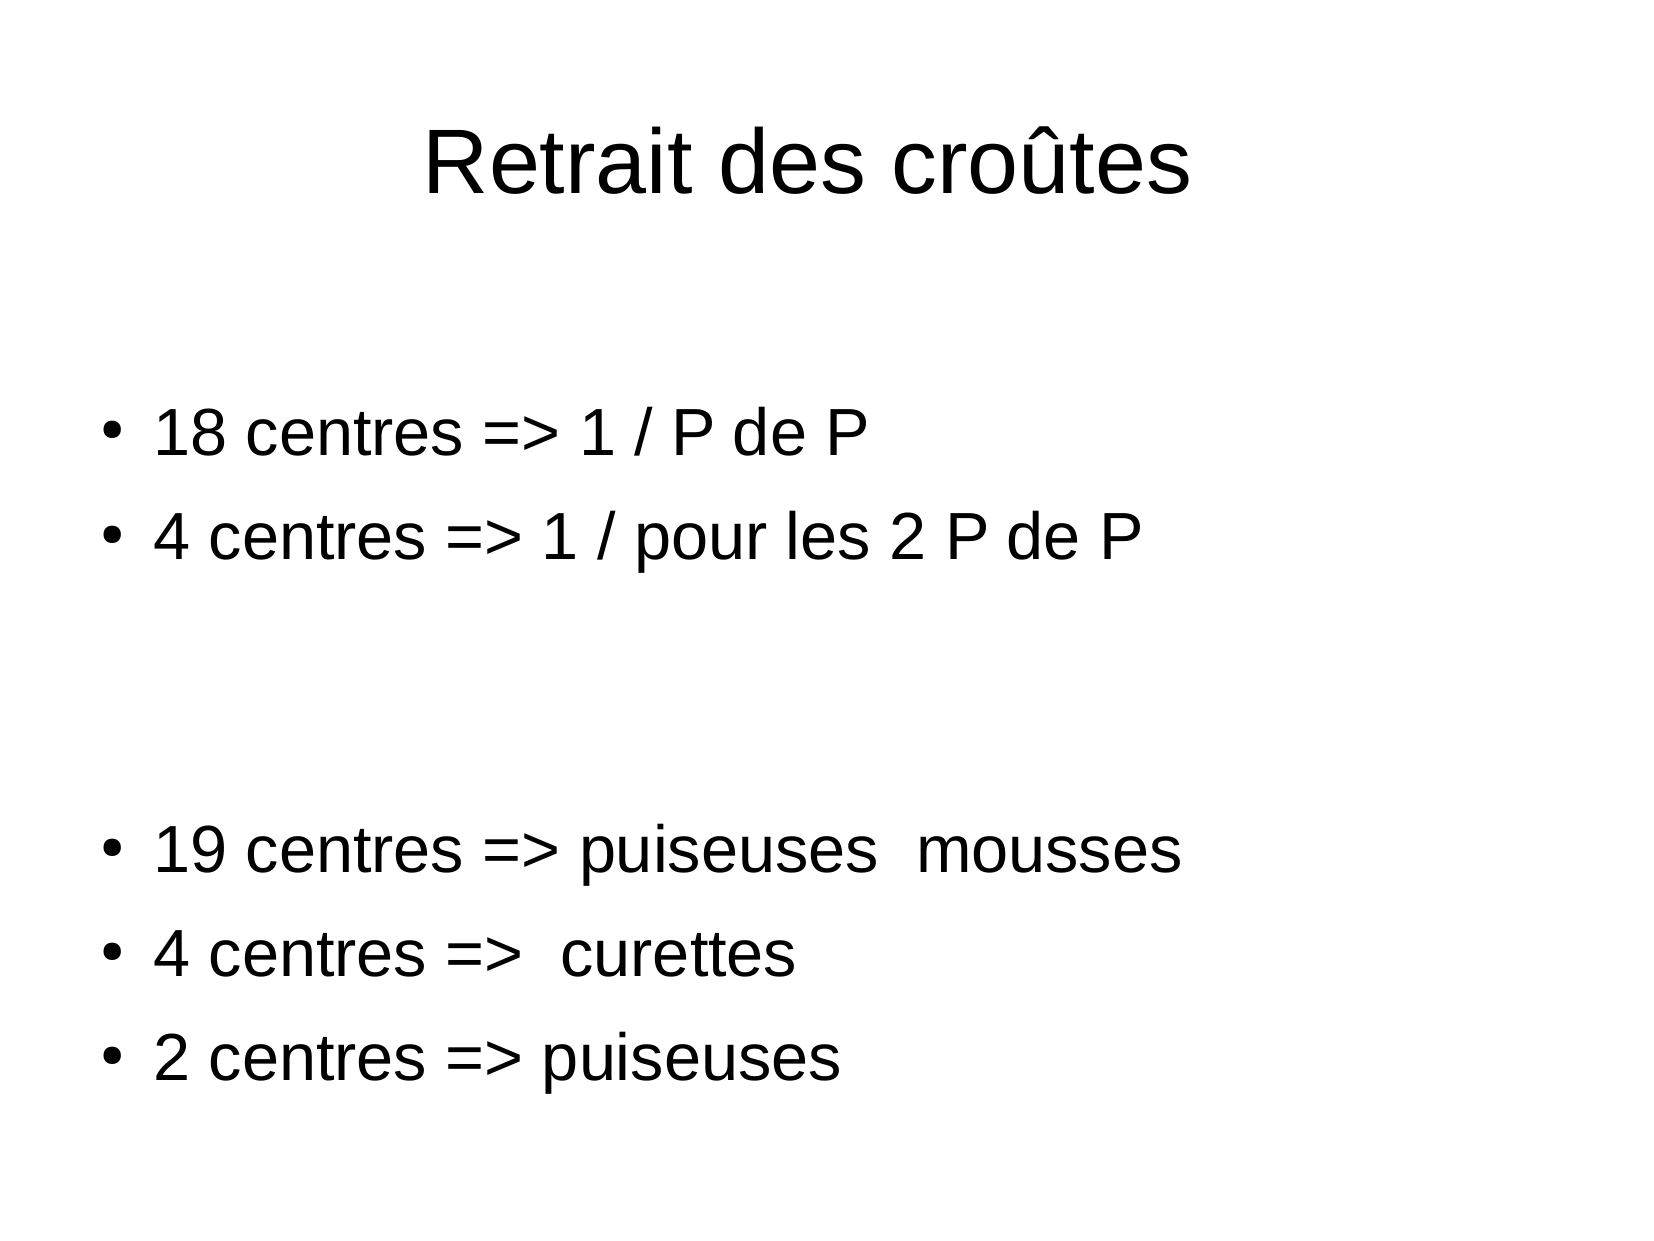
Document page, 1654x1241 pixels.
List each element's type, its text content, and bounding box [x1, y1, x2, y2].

list 18 centres => 1 / P de P 4 centres => 1 / pour les 2 P de P 19 centres => puiseuses mousses 4 centres => curettes 2 centres => puiseuses [82, 290, 1571, 1109]
title Retrait des croûtes [76, 58, 1565, 266]
